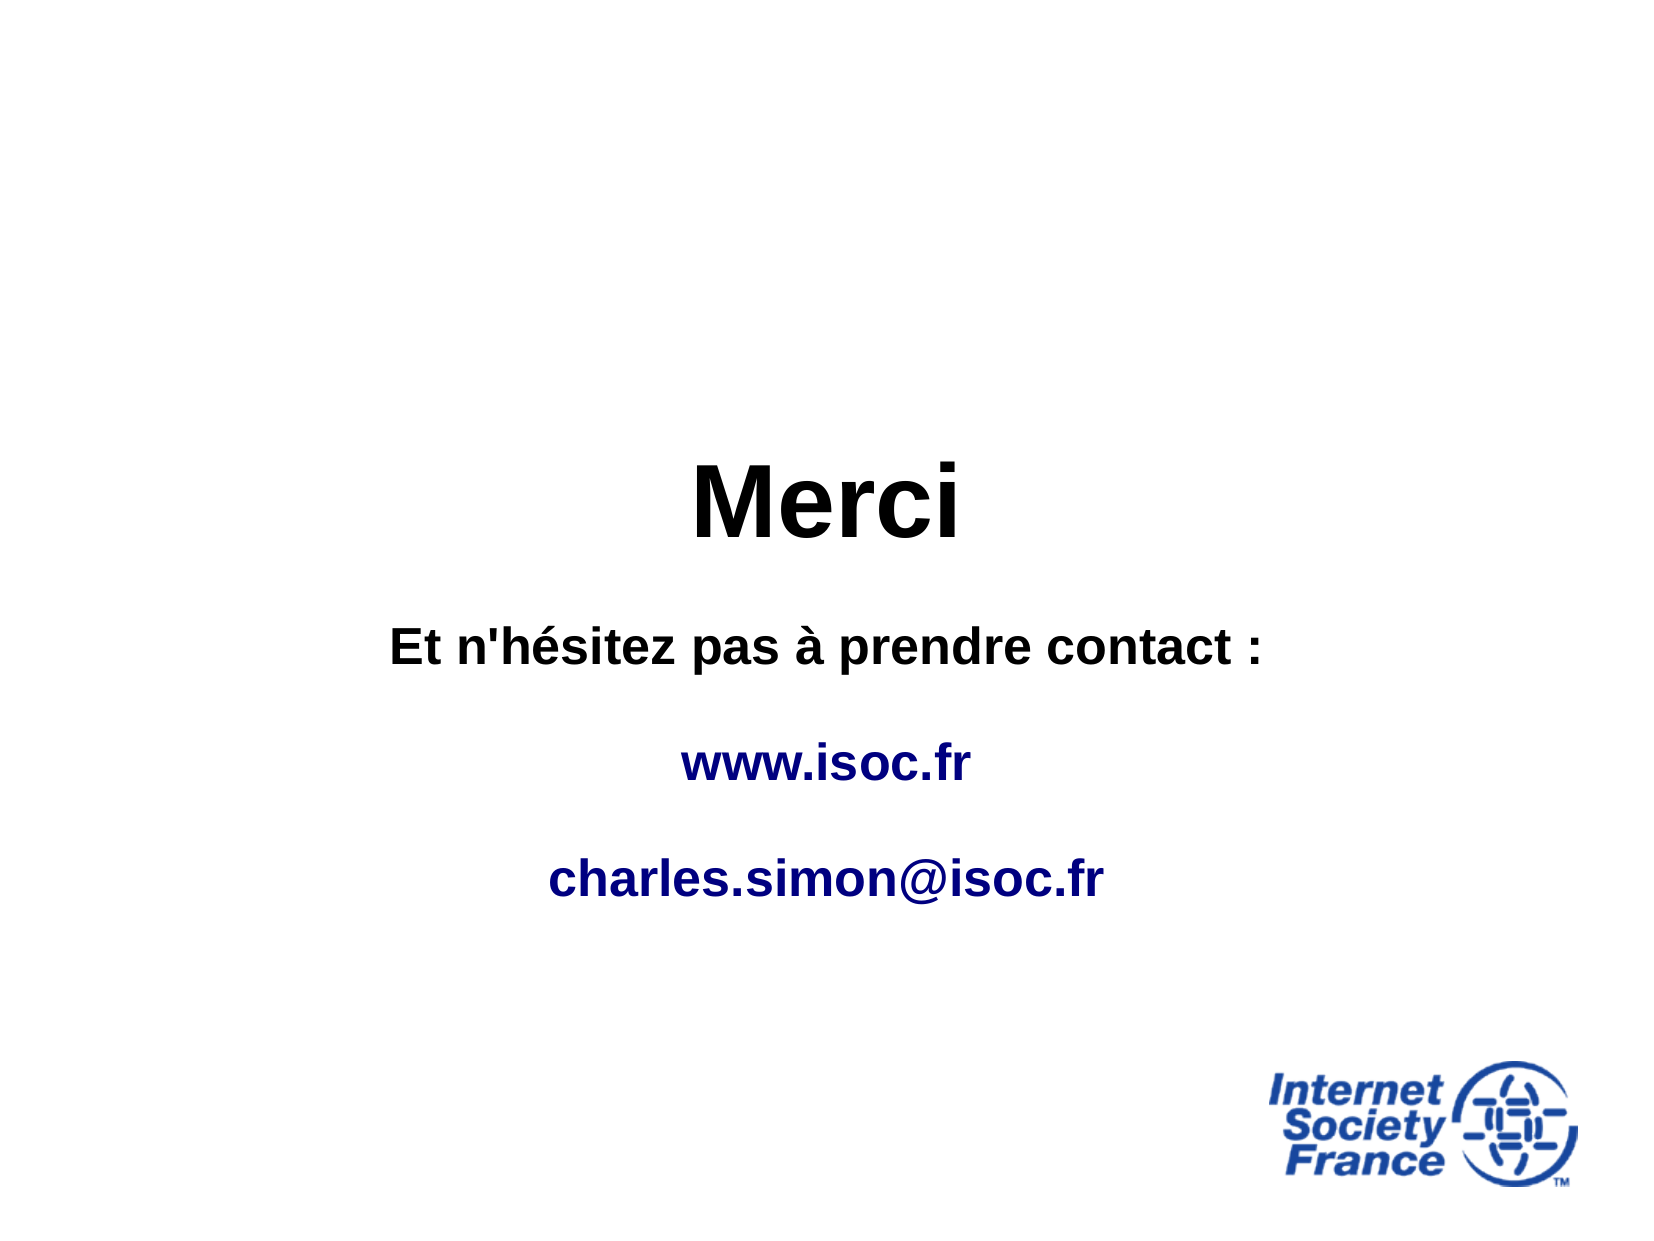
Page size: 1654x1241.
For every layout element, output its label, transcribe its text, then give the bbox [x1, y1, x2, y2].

picture [1269, 1061, 1578, 1188]
text_box Merci Et n'hésitez pas à prendre contact : www.isoc.fr charles.simon@isoc.fr [82, 296, 1571, 1115]
